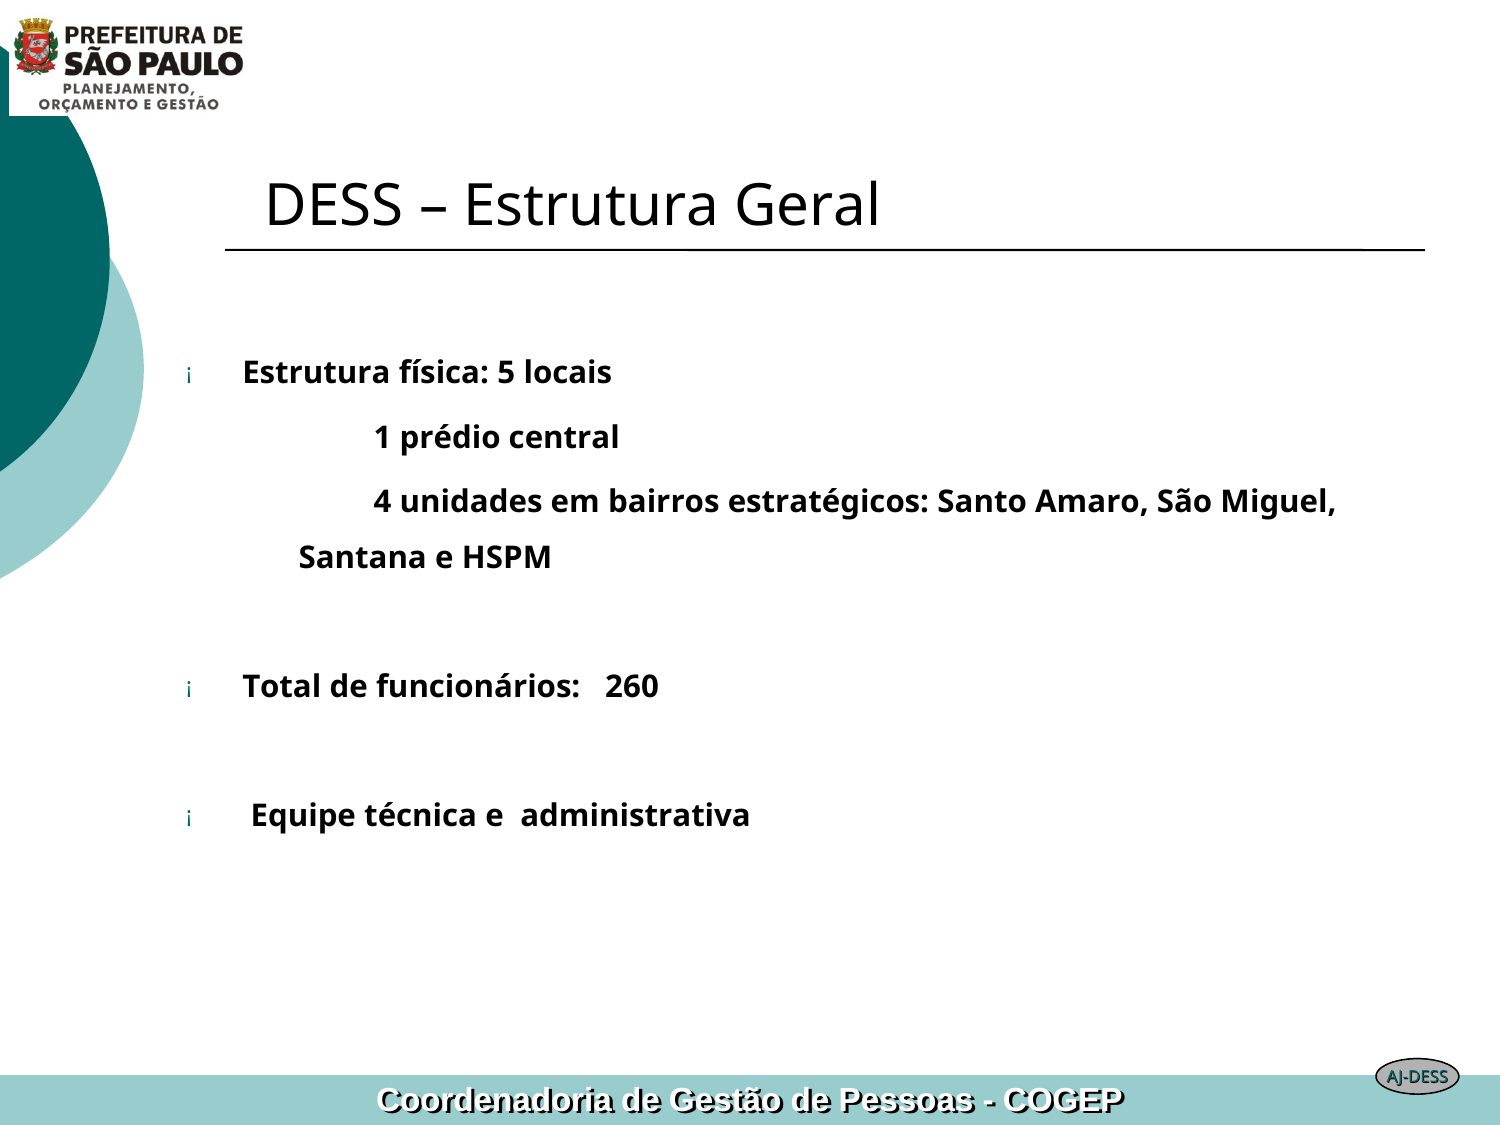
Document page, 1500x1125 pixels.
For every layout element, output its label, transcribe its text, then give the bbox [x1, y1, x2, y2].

title DESS – Estrutura Geral [174, 37, 1413, 209]
list Estrutura física: 5 locais 1 prédio central 4 unidades em bairros estratégicos: Santo Amaro, São Miguel, Santana e HSPM Total de funcionários: 260 Equipe técnica e administrativa [171, 326, 1436, 1047]
text_box AJ-DESS [1376, 1058, 1459, 1095]
